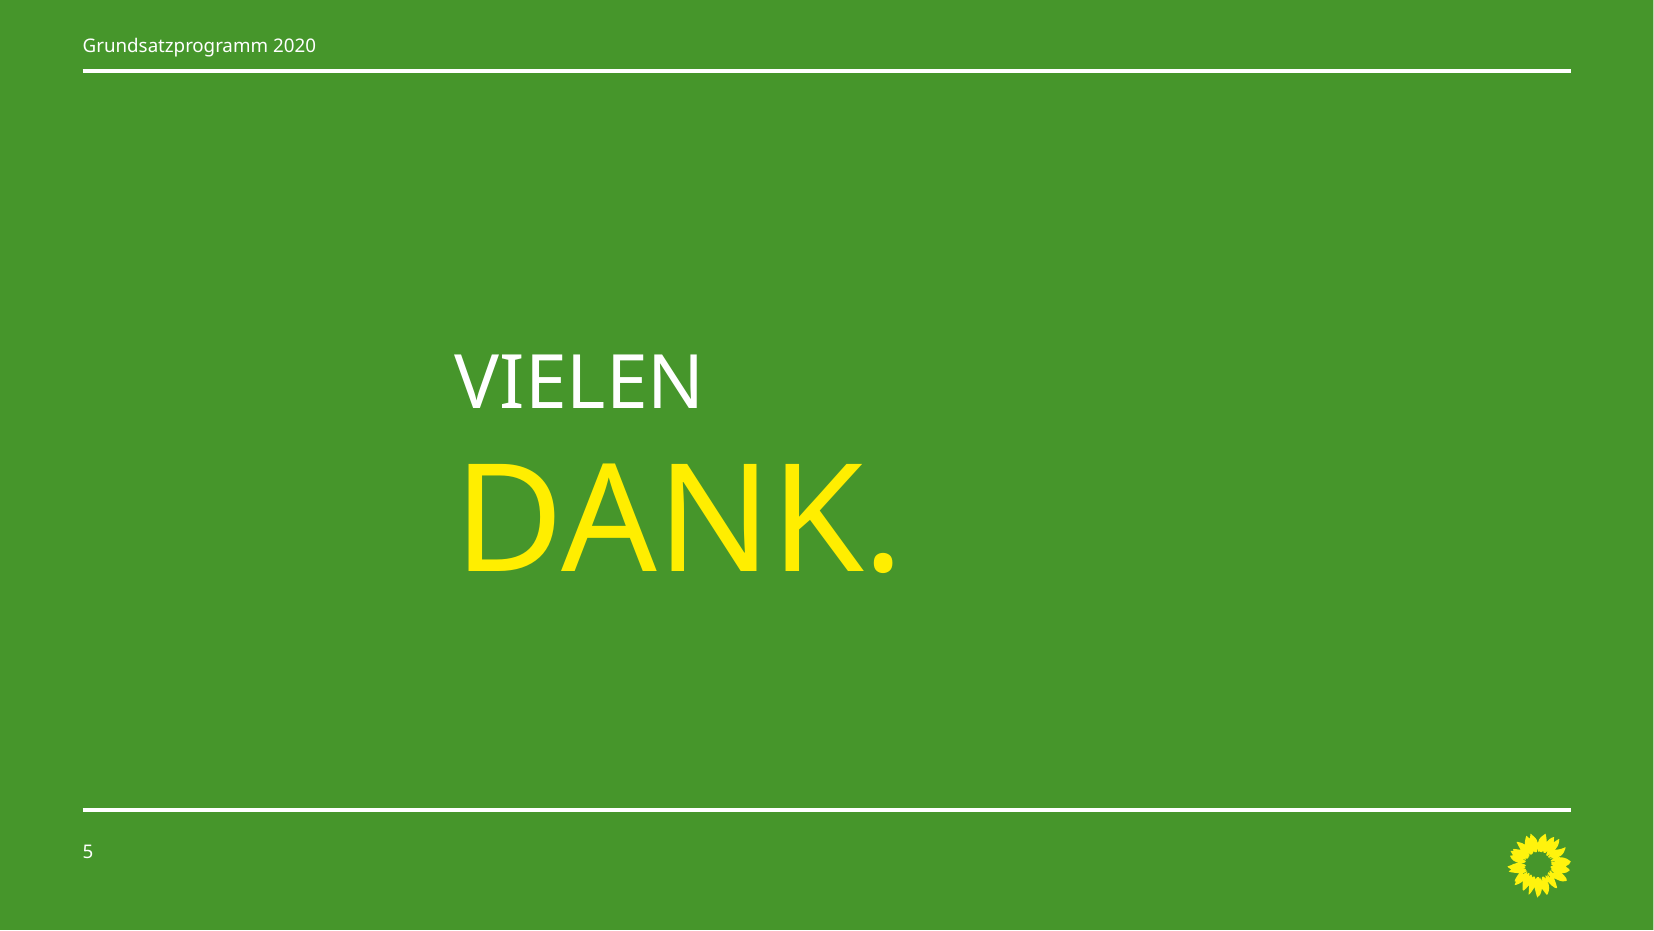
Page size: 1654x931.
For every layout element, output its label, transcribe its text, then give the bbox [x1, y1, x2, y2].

title VIELEN DANK. [454, 335, 1199, 615]
